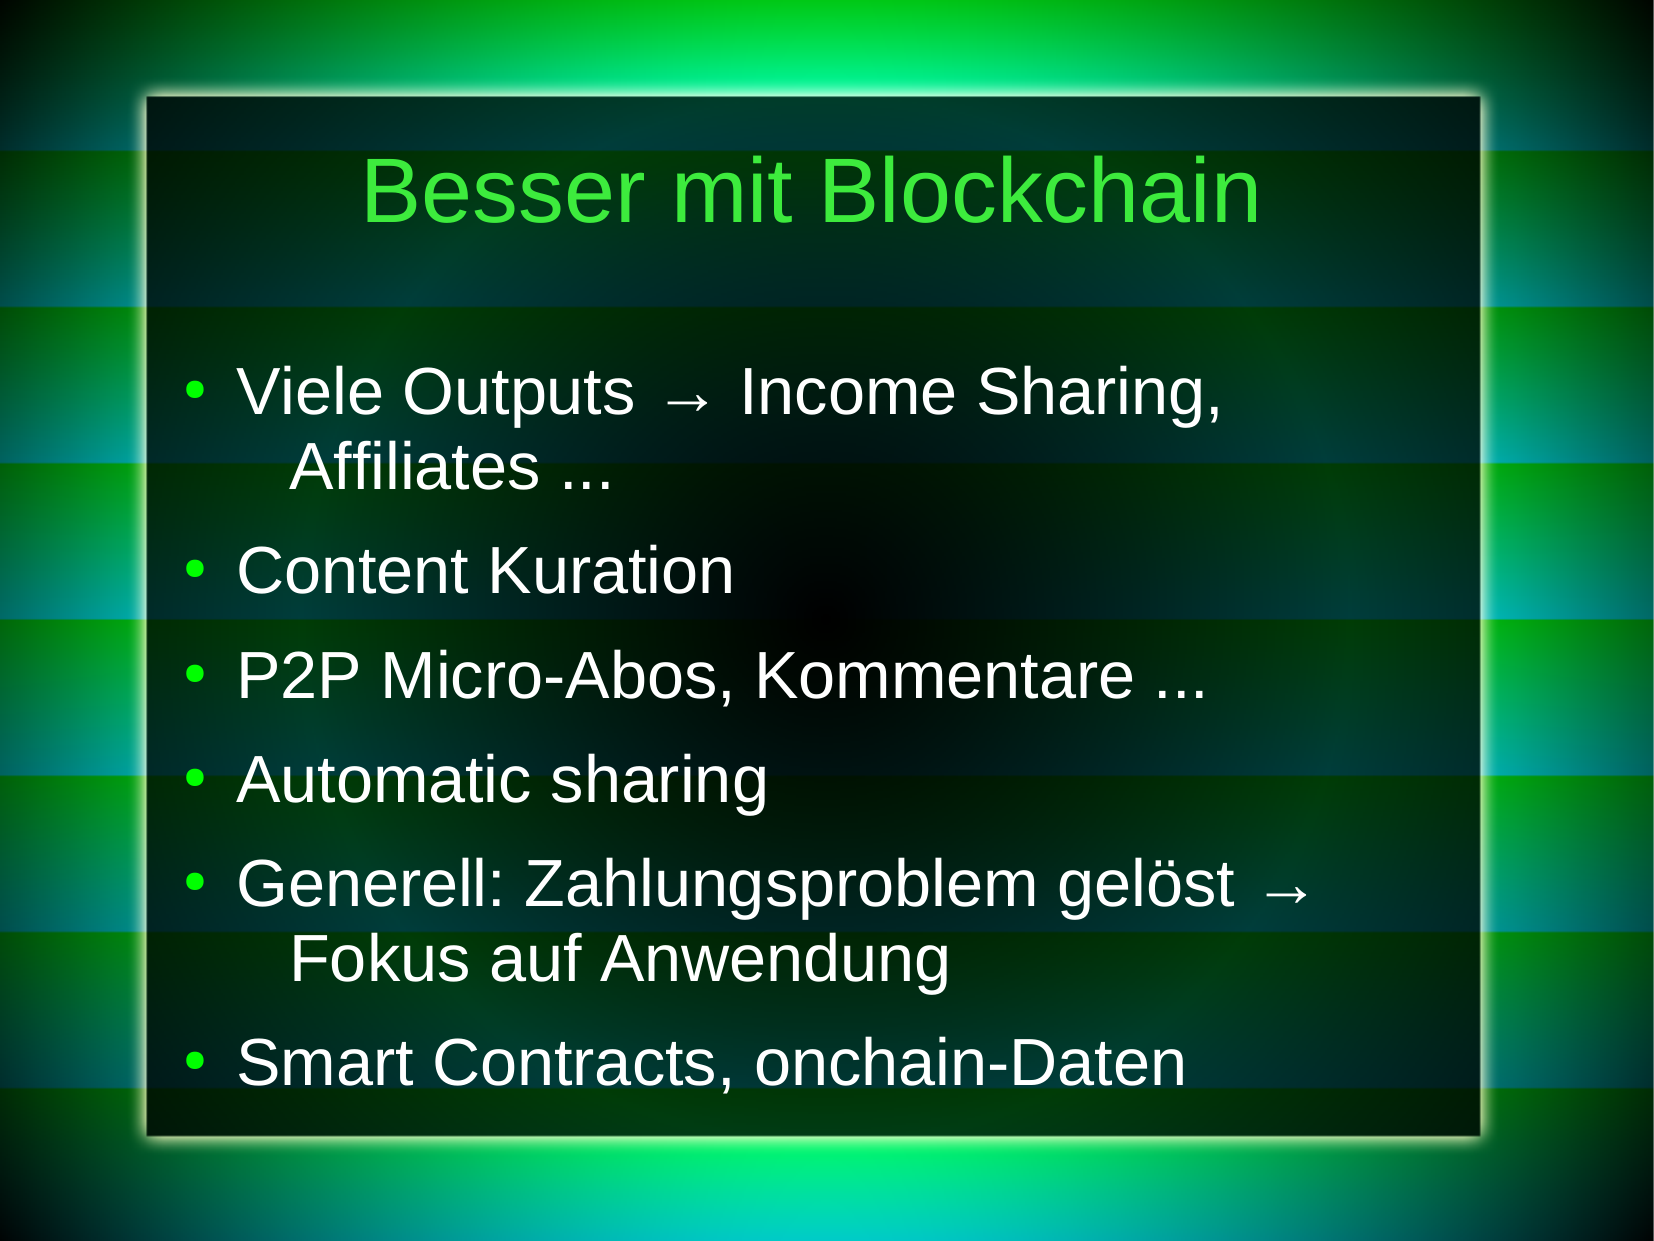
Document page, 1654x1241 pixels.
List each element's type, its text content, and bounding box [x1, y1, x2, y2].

picture [0, 0, 1654, 1241]
title Besser mit Blockchain [147, 94, 1477, 287]
list Viele Outputs → Income Sharing, Affiliates ... Content Kuration P2P Micro-Abos, Kommentare ... Automatic sharing Generell: Zahlungsproblem gelöst → Fokus auf Anwendung Smart Contracts, onchain-Daten [147, 354, 1477, 1109]
